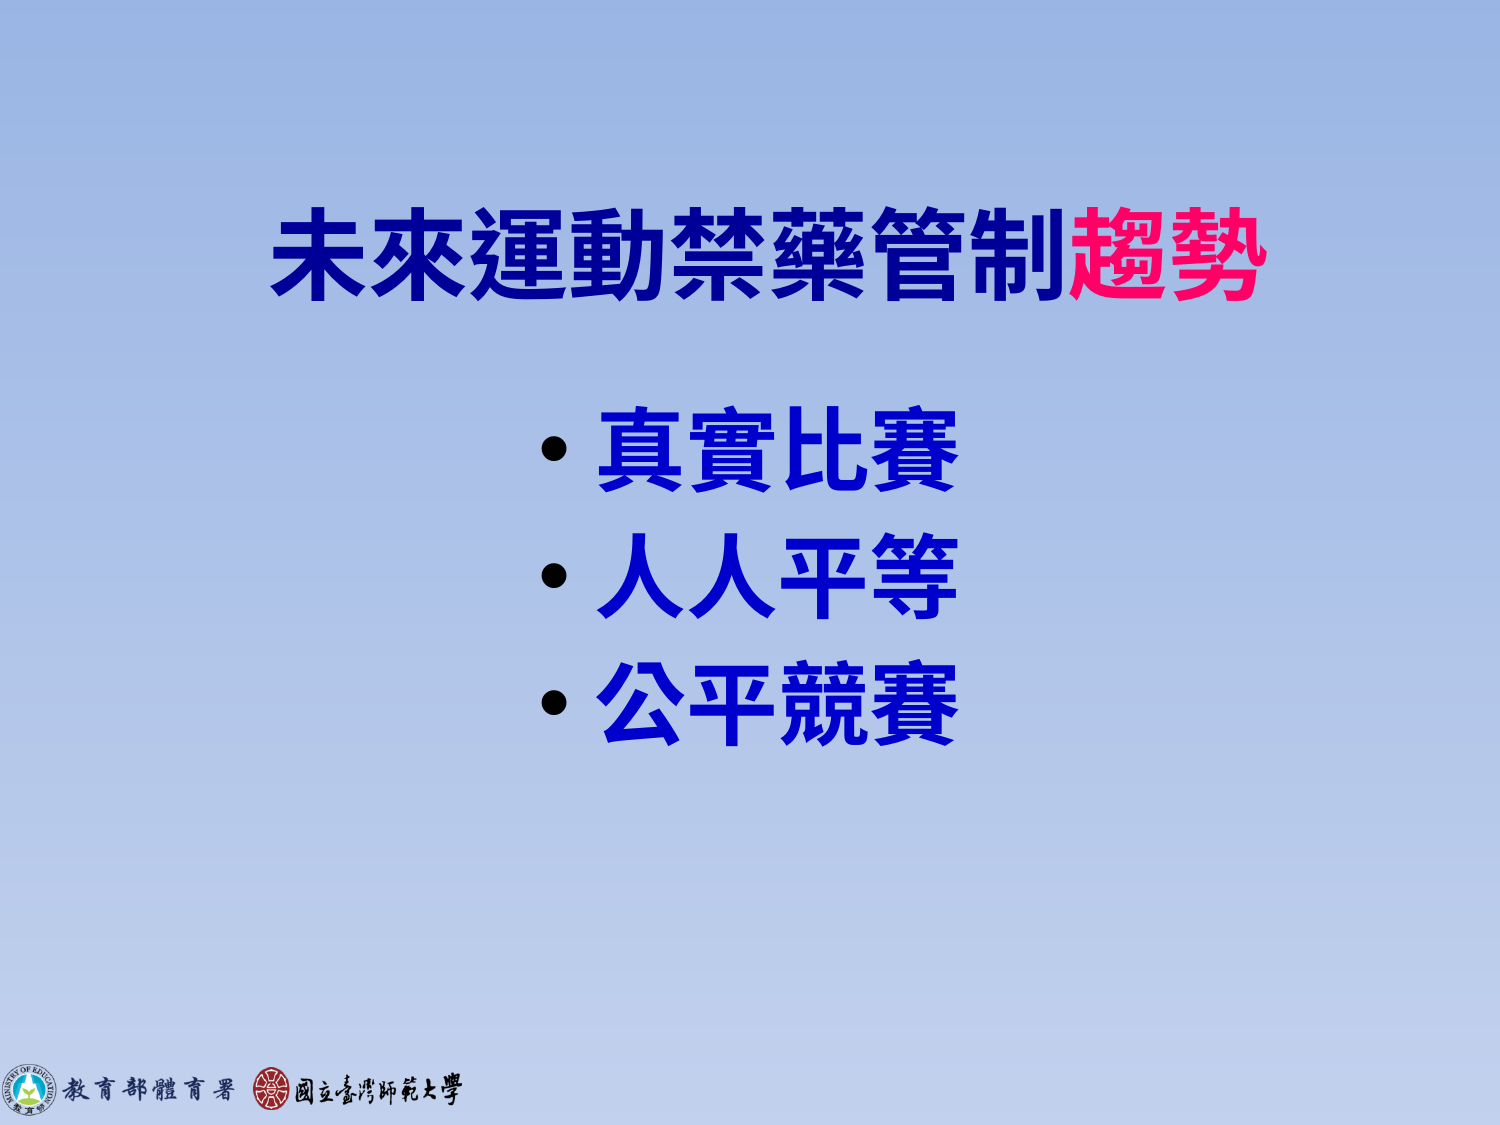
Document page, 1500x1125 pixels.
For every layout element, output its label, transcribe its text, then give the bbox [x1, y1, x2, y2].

text_box 未來運動禁藥管制趨勢 [254, 185, 1284, 320]
list 真實比賽 人人平等 公平競賽 [242, 385, 1258, 835]
